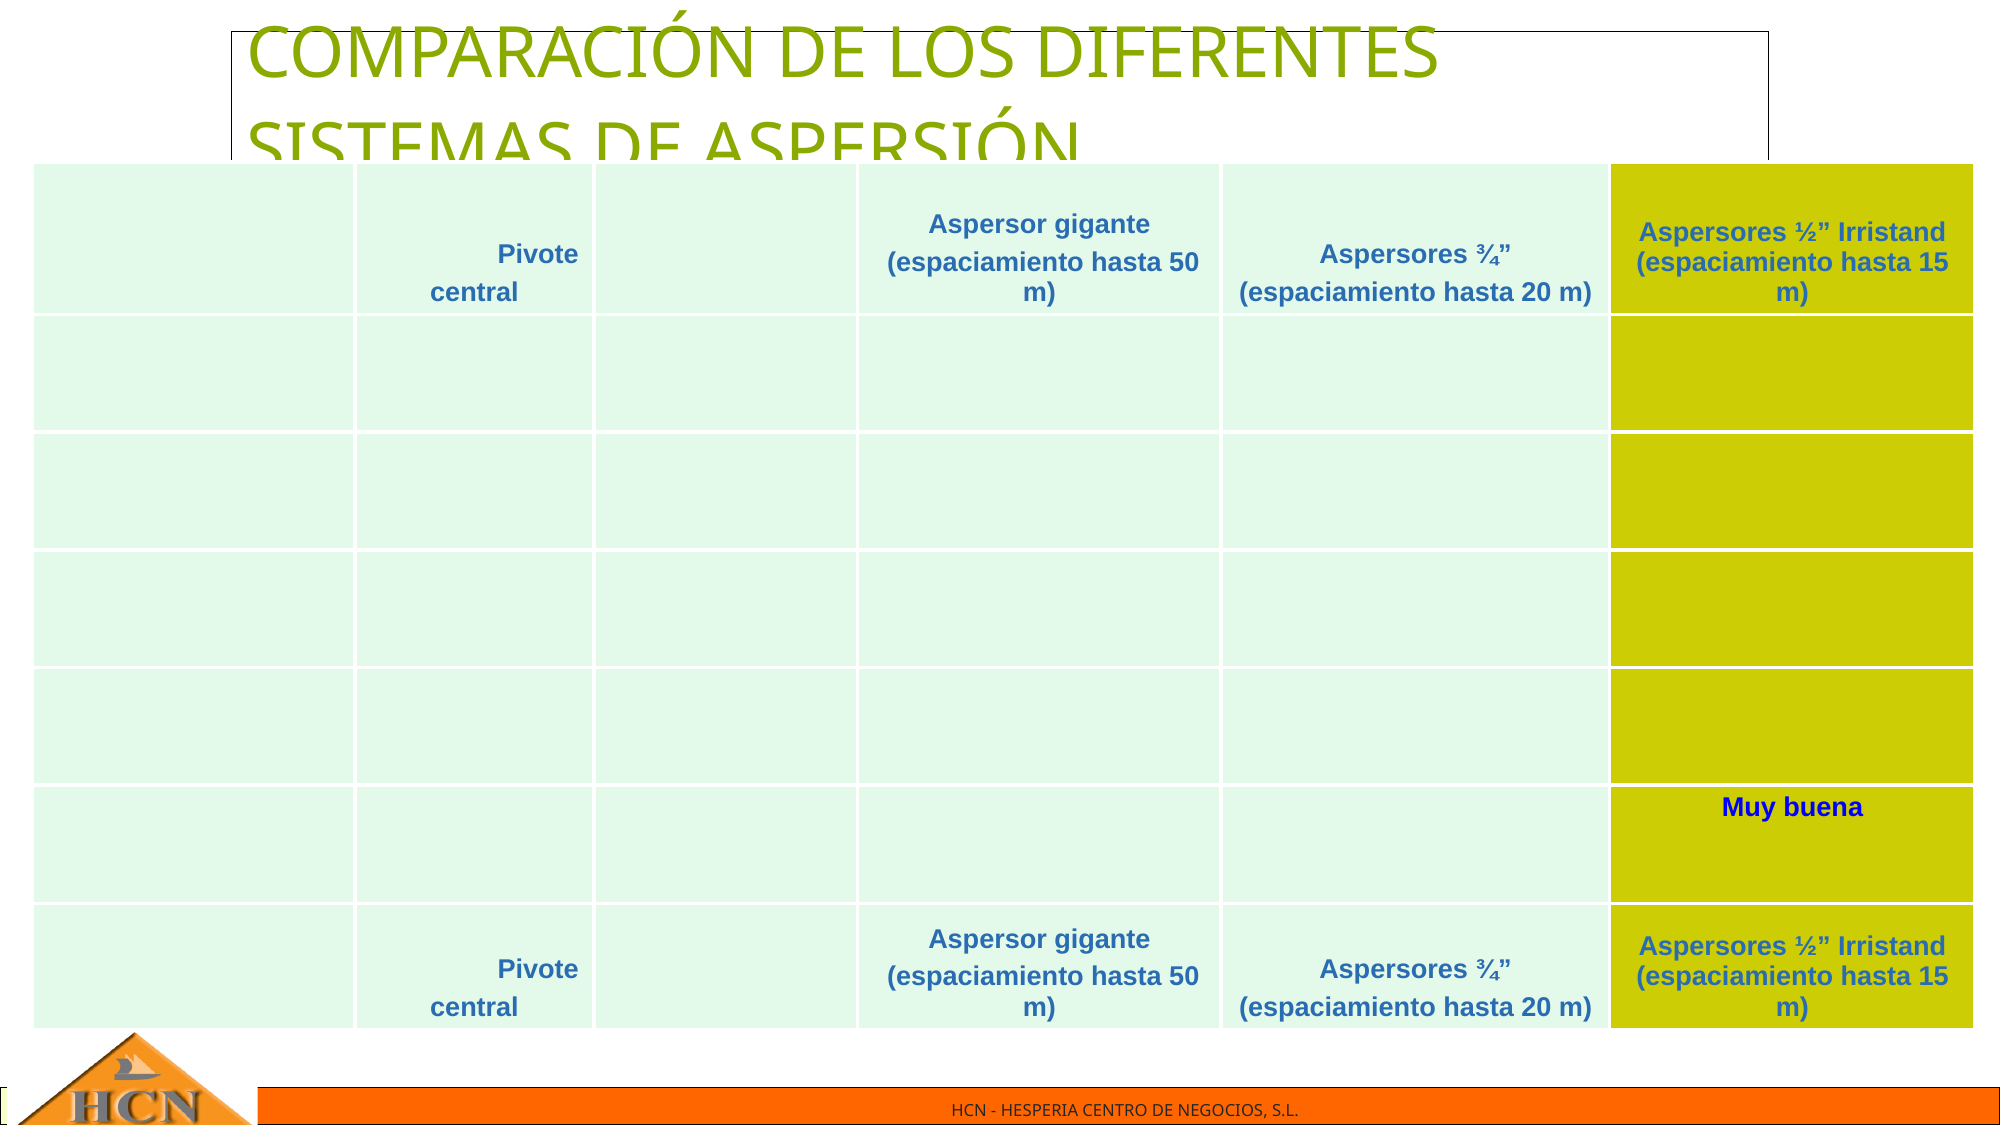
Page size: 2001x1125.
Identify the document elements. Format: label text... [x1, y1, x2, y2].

table_cell [357, 787, 592, 902]
text_box HCN - HESPERIA CENTRO DE NEGOCIOS, S.L. [258, 1087, 2000, 1125]
table_cell [34, 669, 353, 783]
table_cell Aspersor gigante (espaciamiento hasta 50 m) [859, 905, 1219, 1028]
table_cell [357, 669, 592, 783]
table_cell Aspersores ½” Irristand (espaciamiento hasta 15 m) [1611, 905, 1973, 1028]
table_header Pivote central [357, 164, 592, 313]
table_cell [1611, 669, 1973, 783]
table_cell [1223, 434, 1608, 548]
table_header [34, 164, 353, 313]
table_cell [357, 434, 592, 548]
table_cell [34, 316, 353, 430]
table_header Aspersores ¾” (espaciamiento hasta 20 m) [1223, 164, 1608, 313]
text_box 1 [0, 1087, 7, 1125]
picture [7, 1029, 258, 1125]
table_cell [859, 552, 1219, 666]
table_cell [34, 787, 353, 902]
table_cell [859, 434, 1219, 548]
table_cell [1611, 434, 1973, 548]
table_cell [596, 316, 856, 430]
table_cell [859, 669, 1219, 783]
table_cell [596, 552, 856, 666]
table_cell Aspersores ¾” (espaciamiento hasta 20 m) [1223, 905, 1608, 1028]
table_cell [596, 434, 856, 548]
table_cell [1223, 669, 1608, 783]
table_cell [34, 905, 353, 1028]
table_cell [357, 316, 592, 430]
table_header Aspersor gigante (espaciamiento hasta 50 m) [859, 164, 1219, 313]
table_cell [596, 787, 856, 902]
table_cell [34, 434, 353, 548]
table_cell [1611, 552, 1973, 666]
table_cell [1223, 316, 1608, 430]
table_cell [357, 552, 592, 666]
table_cell [1223, 552, 1608, 666]
table_cell Muy buena [1611, 787, 1973, 902]
table_cell [859, 787, 1219, 902]
table_cell [1611, 316, 1973, 430]
table_header [596, 164, 856, 313]
table_cell [859, 316, 1219, 430]
table_cell [596, 905, 856, 1028]
table_cell [596, 669, 856, 783]
title COMPARACIÓN DE LOS DIFERENTES SISTEMAS DE ASPERSIÓN [231, 31, 1769, 160]
table_header Aspersores ½” Irristand (espaciamiento hasta 15 m) [1611, 164, 1973, 313]
table_cell [1223, 787, 1608, 902]
table_cell Pivote central [357, 905, 592, 1028]
table_cell [34, 552, 353, 666]
